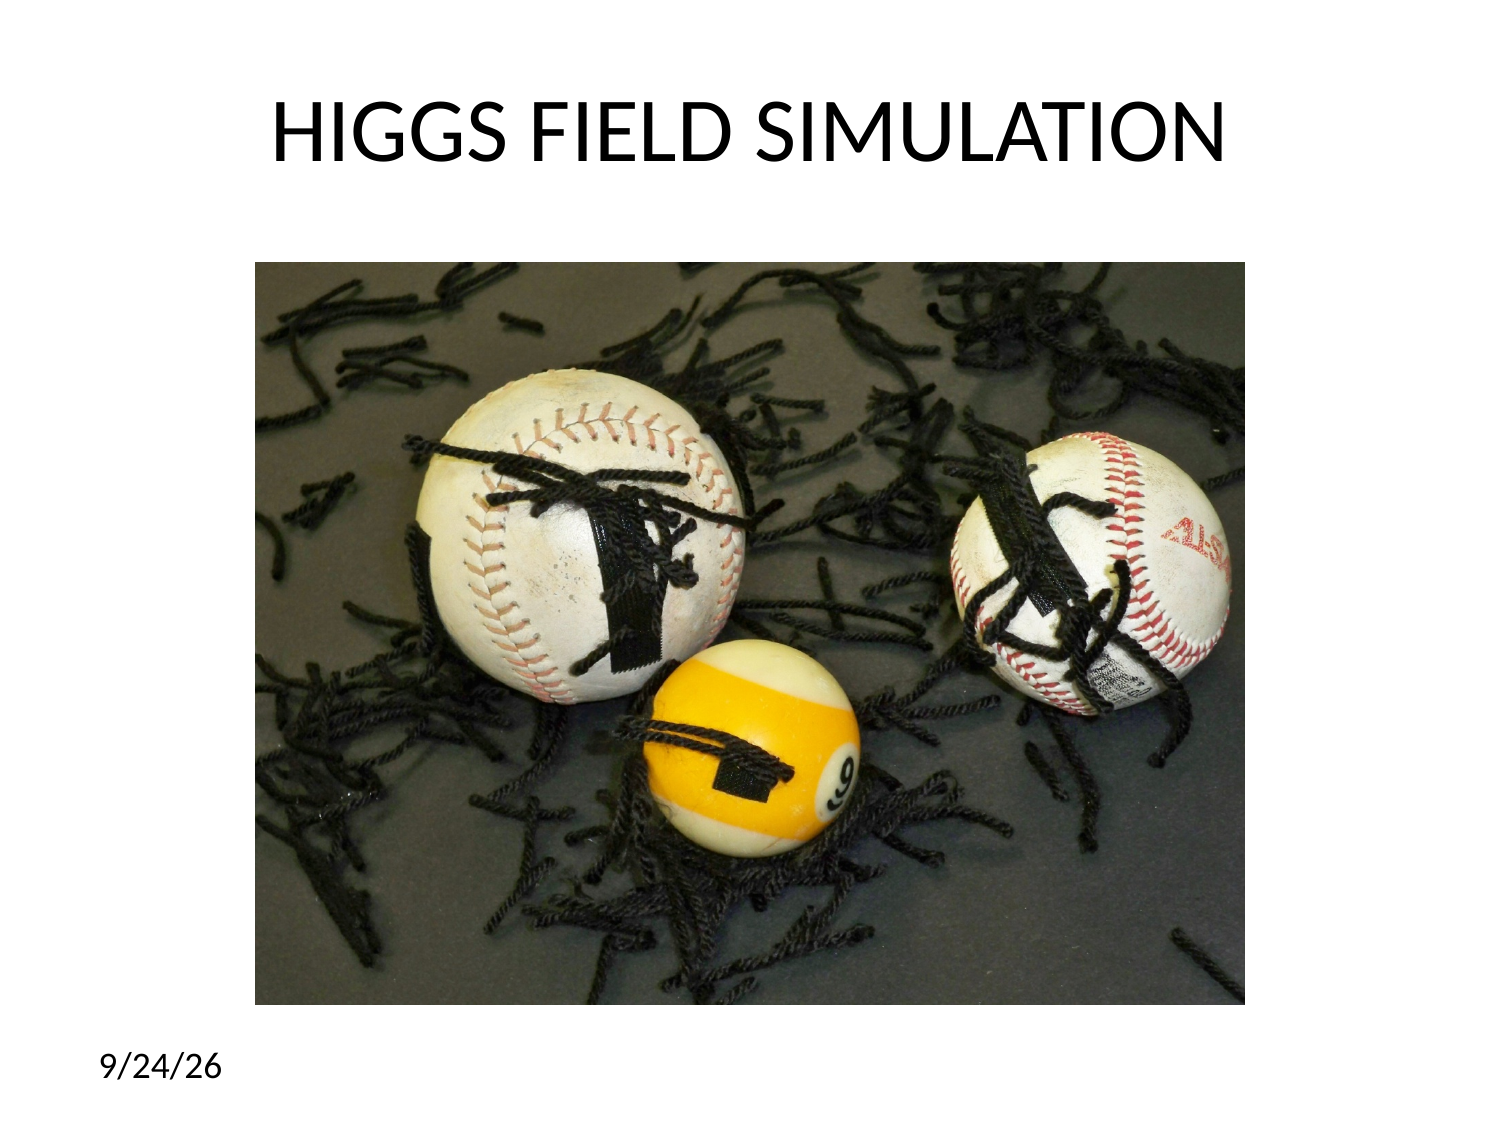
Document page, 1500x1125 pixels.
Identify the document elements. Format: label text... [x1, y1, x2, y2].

title HIGGS FIELD SIMULATION [75, 45, 1425, 233]
picture [255, 262, 1245, 1005]
